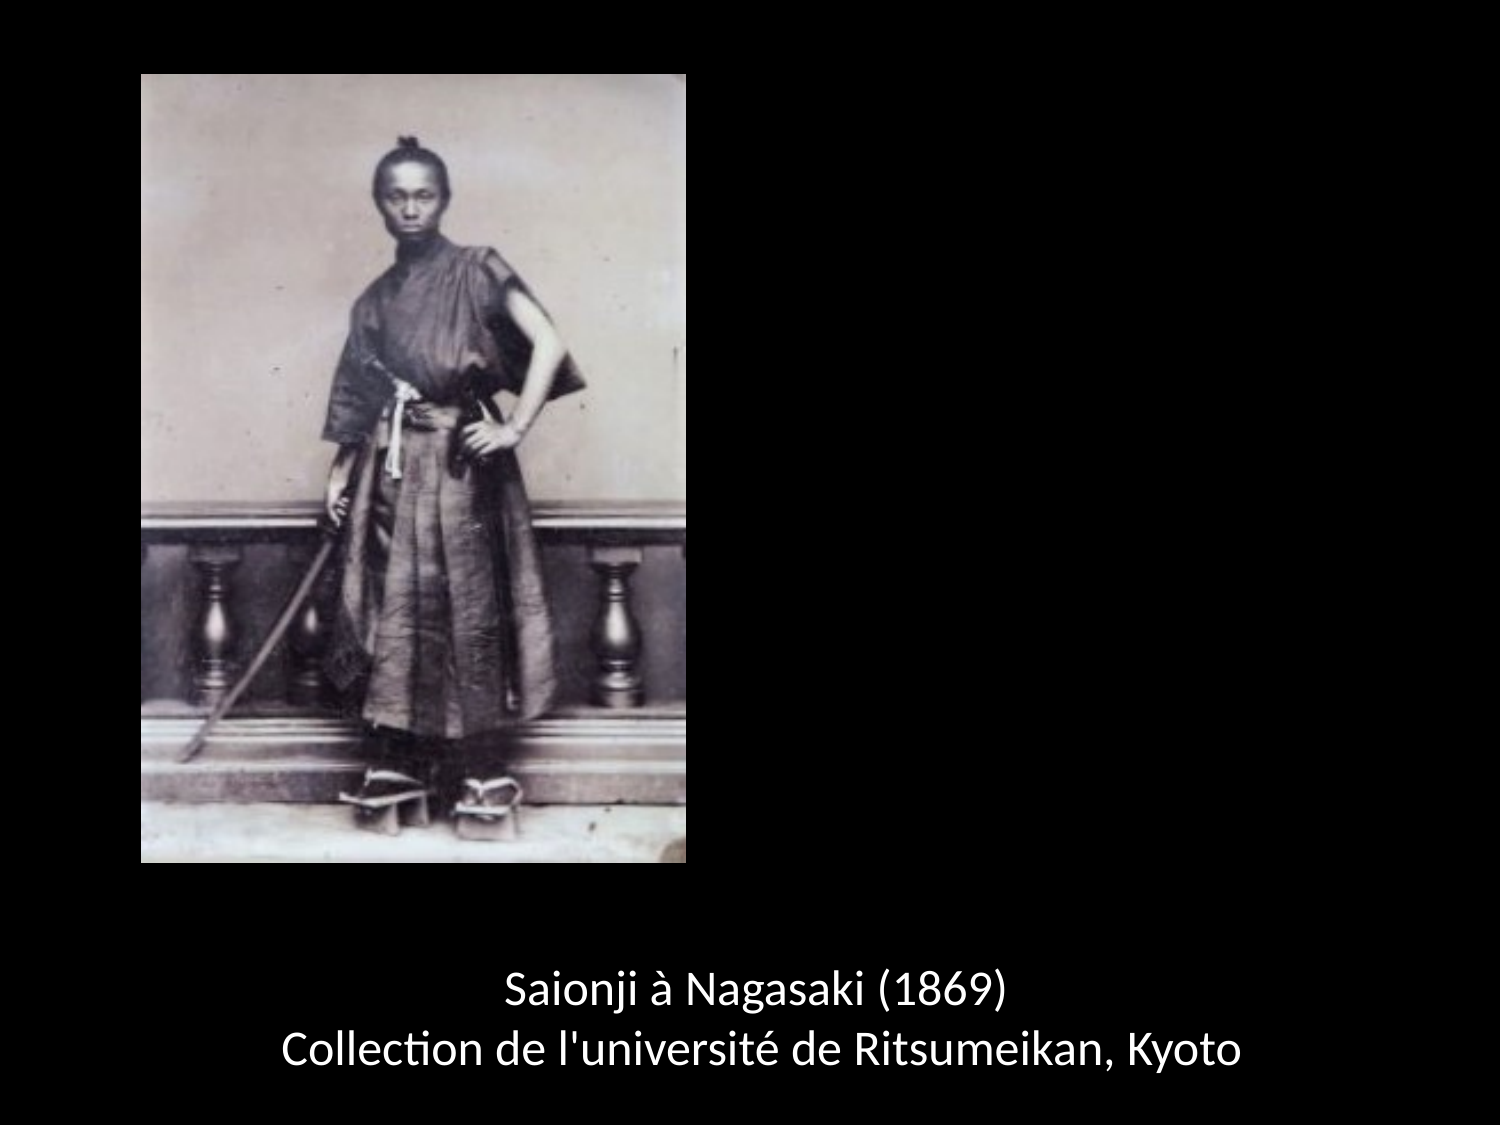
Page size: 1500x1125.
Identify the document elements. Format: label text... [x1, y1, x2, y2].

picture [141, 74, 686, 863]
title Saionji à Nagasaki (1869) Collection de l'université de Ritsumeikan, Kyoto [64, 999, 1459, 1092]
